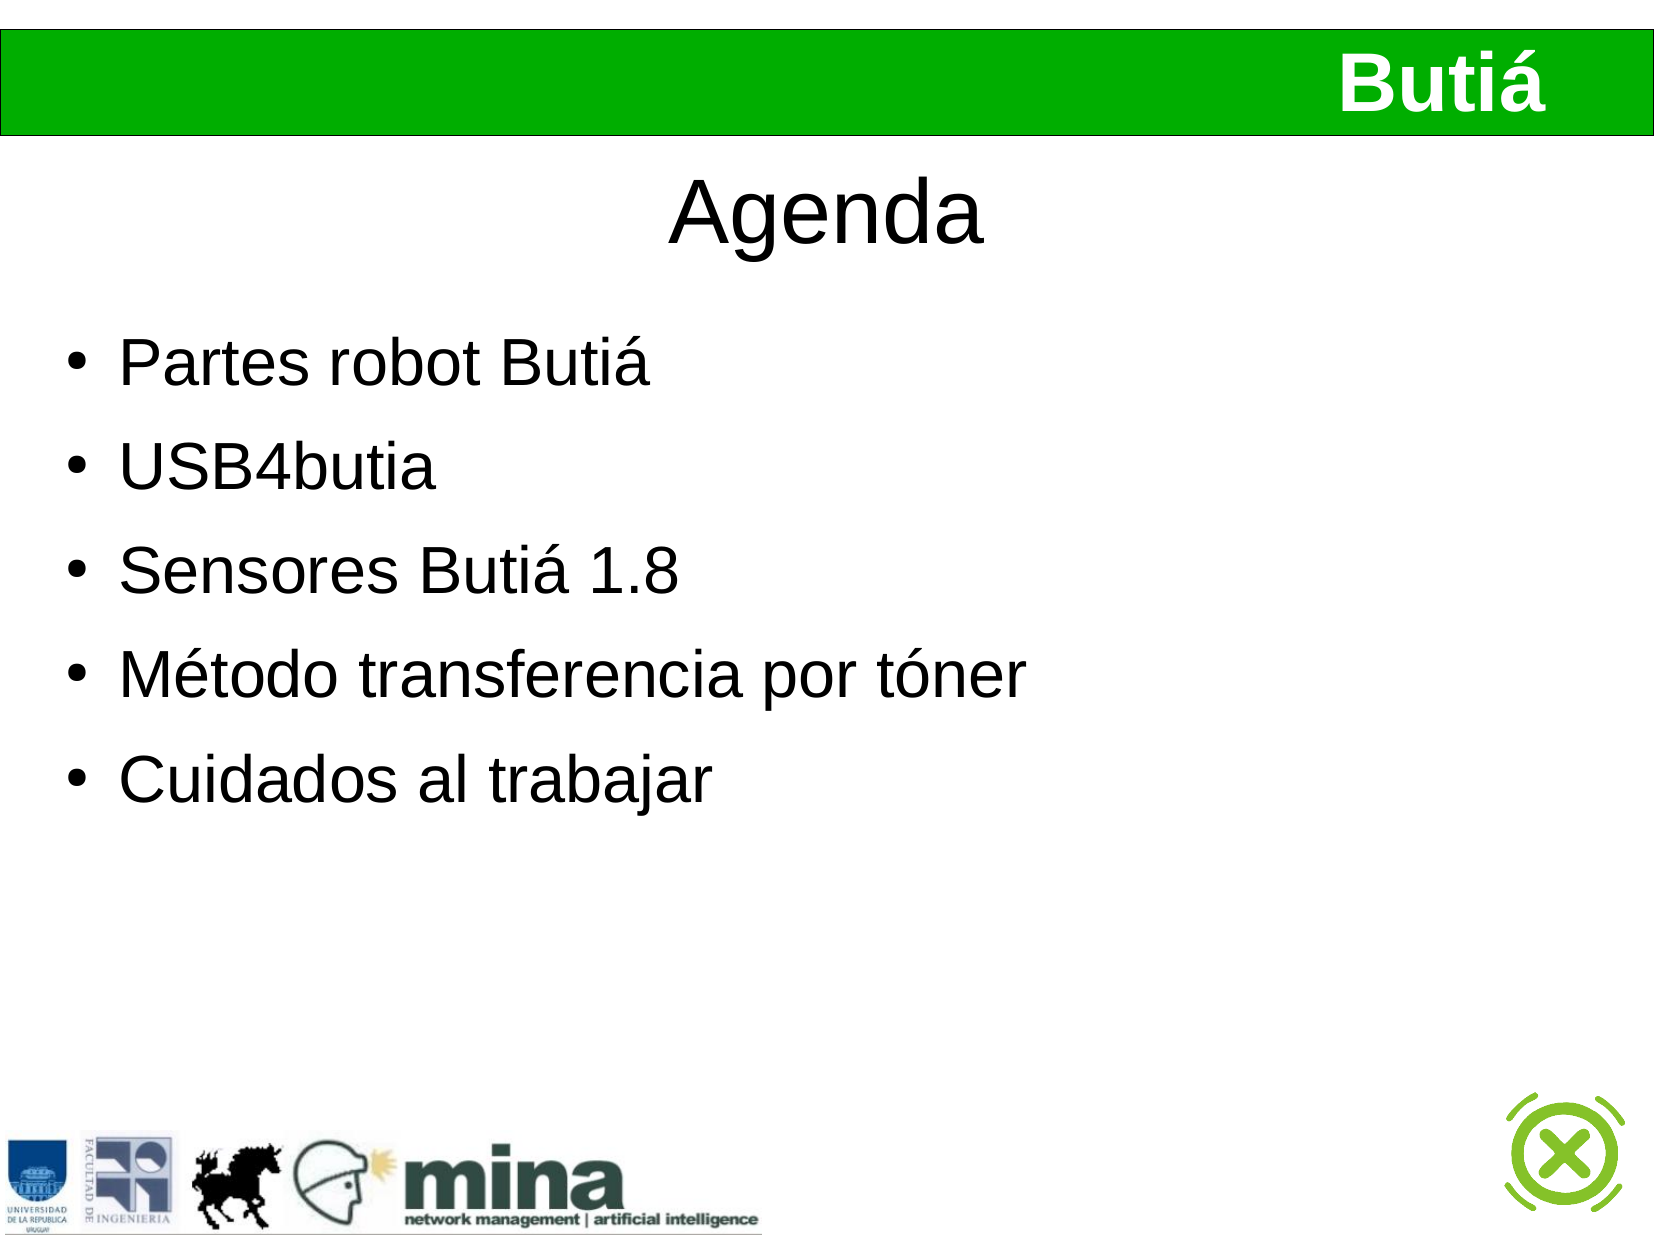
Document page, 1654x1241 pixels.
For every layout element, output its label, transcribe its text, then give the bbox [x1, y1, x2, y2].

picture [1504, 1092, 1625, 1212]
list Partes robot Butiá USB4butia Sensores Butiá 1.8 Método transferencia por tóner Cuidados al trabajar [47, 324, 1536, 1045]
title Agenda [82, 108, 1571, 316]
picture [5, 1130, 762, 1235]
